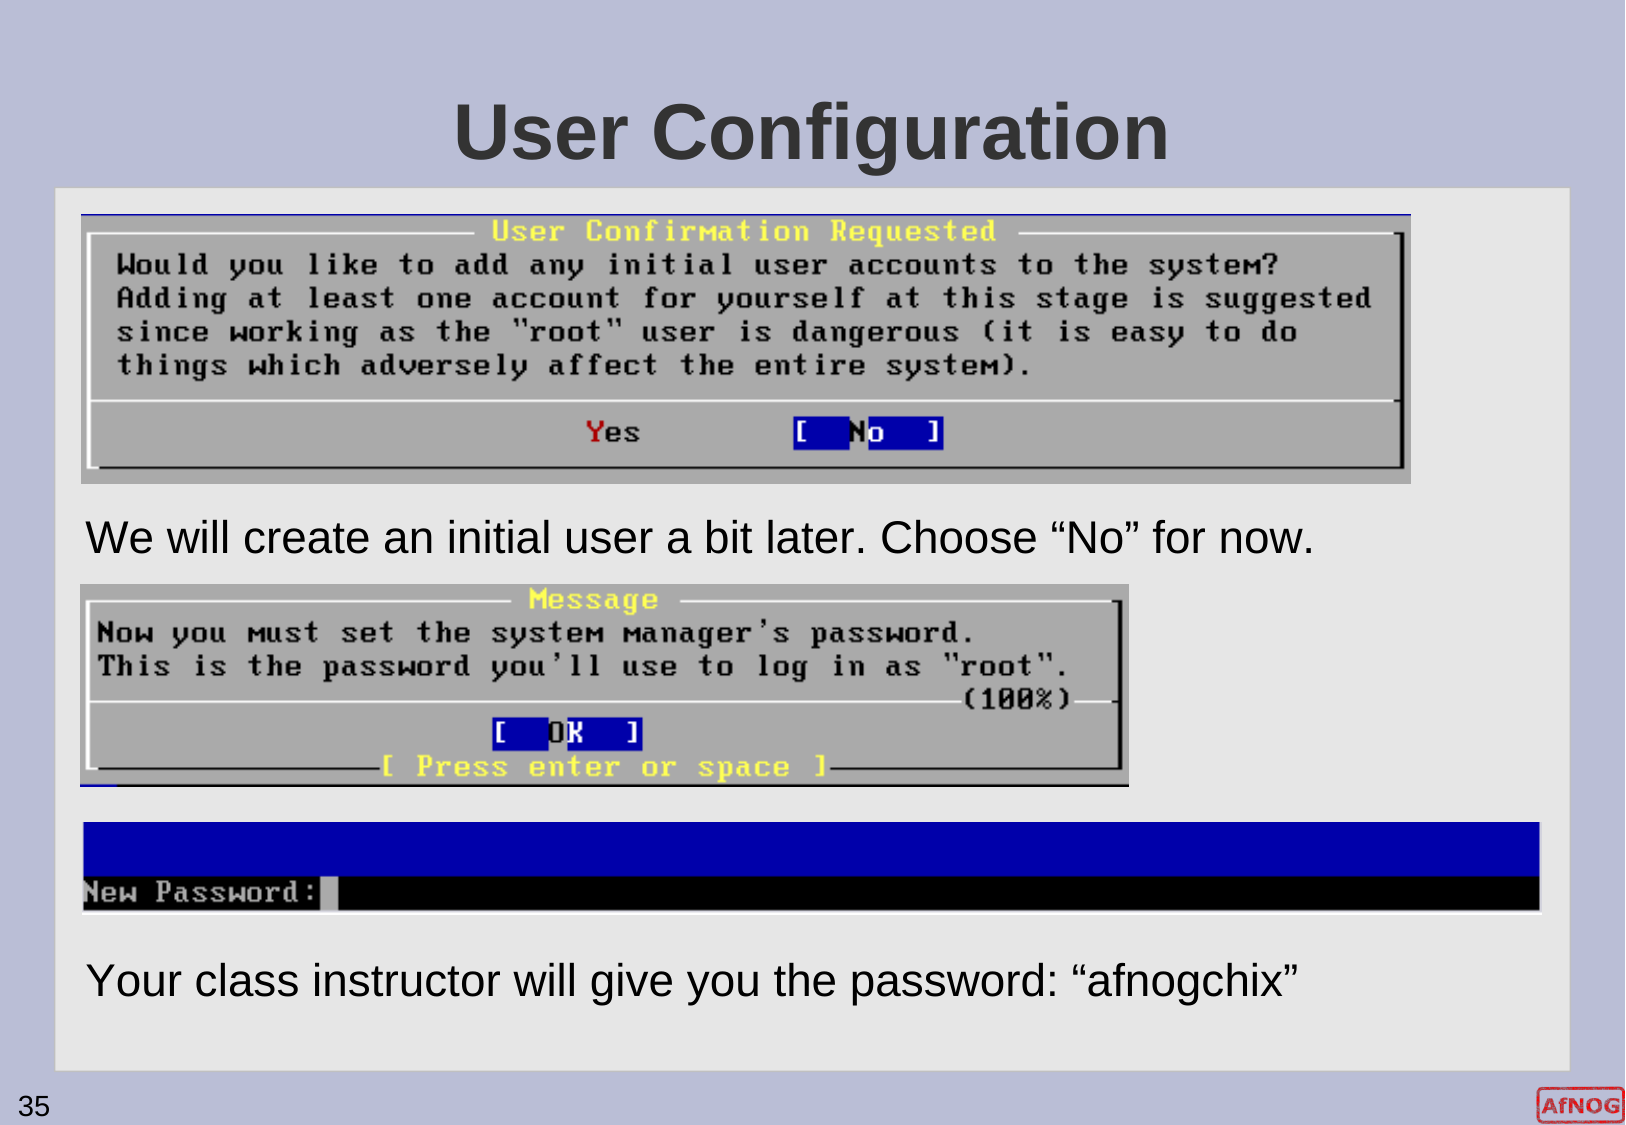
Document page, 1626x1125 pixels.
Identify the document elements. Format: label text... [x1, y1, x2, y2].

text_box Your class instructor will give you the password: “afnogchix” [70, 943, 1400, 1010]
picture [82, 822, 1542, 915]
picture [80, 584, 1129, 787]
text_box User Configuration [54, 44, 1571, 215]
picture [81, 214, 1411, 484]
picture [1535, 1085, 1626, 1125]
text_box We will create an initial user a bit later. Choose “No” for now. [70, 500, 1400, 567]
